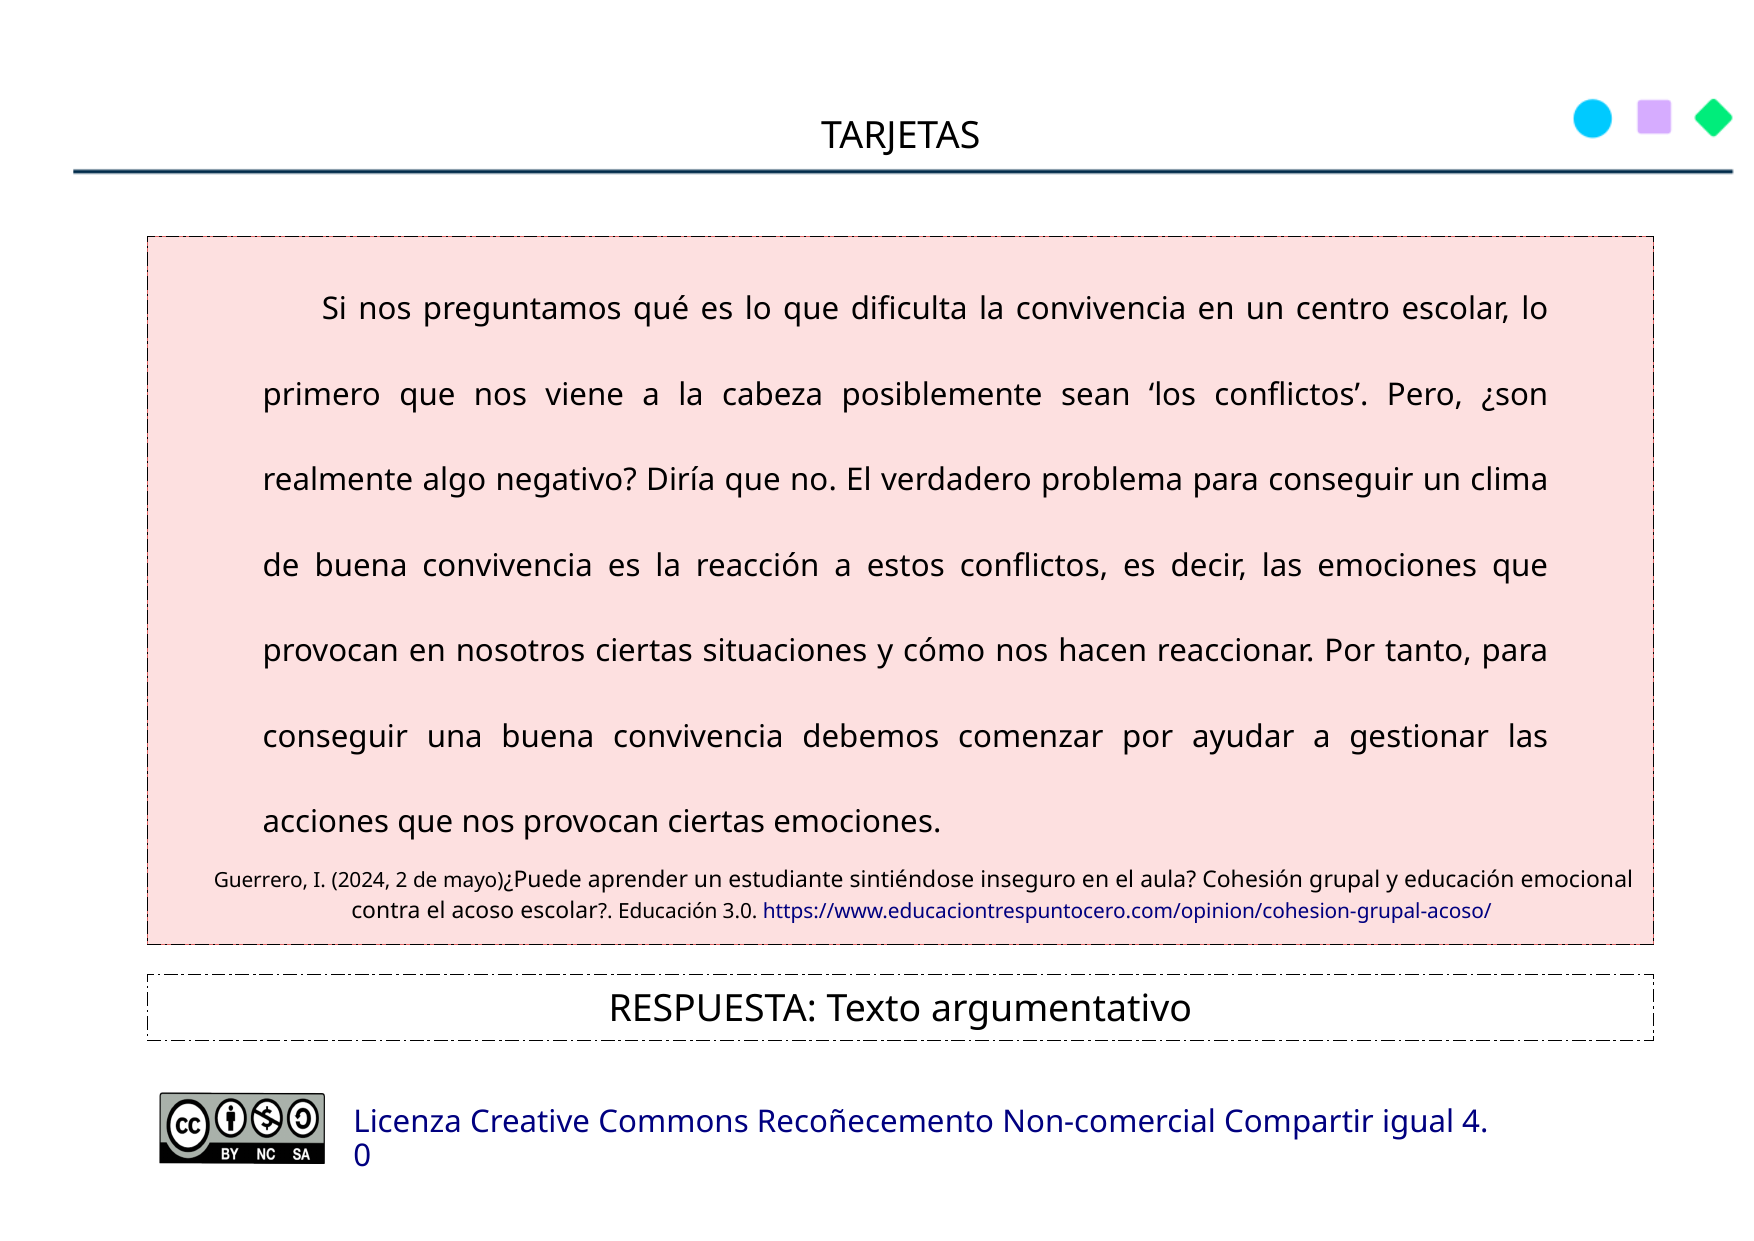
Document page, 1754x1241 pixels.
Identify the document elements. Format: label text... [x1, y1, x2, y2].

text_box Si nos preguntamos qué es lo que dificulta la convivencia en un centro escolar, lo primero que nos viene a la cabeza posiblemente sean ‘los conflictos’. Pero, ¿son realmente algo negativo? Diría que no. El verdadero problema para conseguir un clima de buena convivencia es la reacción a estos conflictos, es decir, las emociones que provocan en nosotros ciertas situaciones y cómo nos hacen reaccionar. Por tanto, para conseguir una buena convivencia debemos comenzar por ayudar a gestionar las acciones que nos provocan ciertas emociones. Guerrero, I. (2024, 2 de mayo)¿Puede aprender un estudiante sintiéndose inseguro en el aula? Cohesión grupal y educación emocional contra el acoso escolar?. Educación 3.0. https://www.educaciontrespuntocero.com/opinion/cohesion-grupal-acoso/ [147, 236, 1654, 945]
text_box Licenza Creative Commons Recoñecemento Non-comercial Compartir igual 4.0 [338, 1072, 1506, 1170]
picture [59, 70, 1743, 197]
picture [159, 1092, 325, 1164]
text_box RESPUESTA: Texto argumentativo [147, 974, 1654, 1040]
